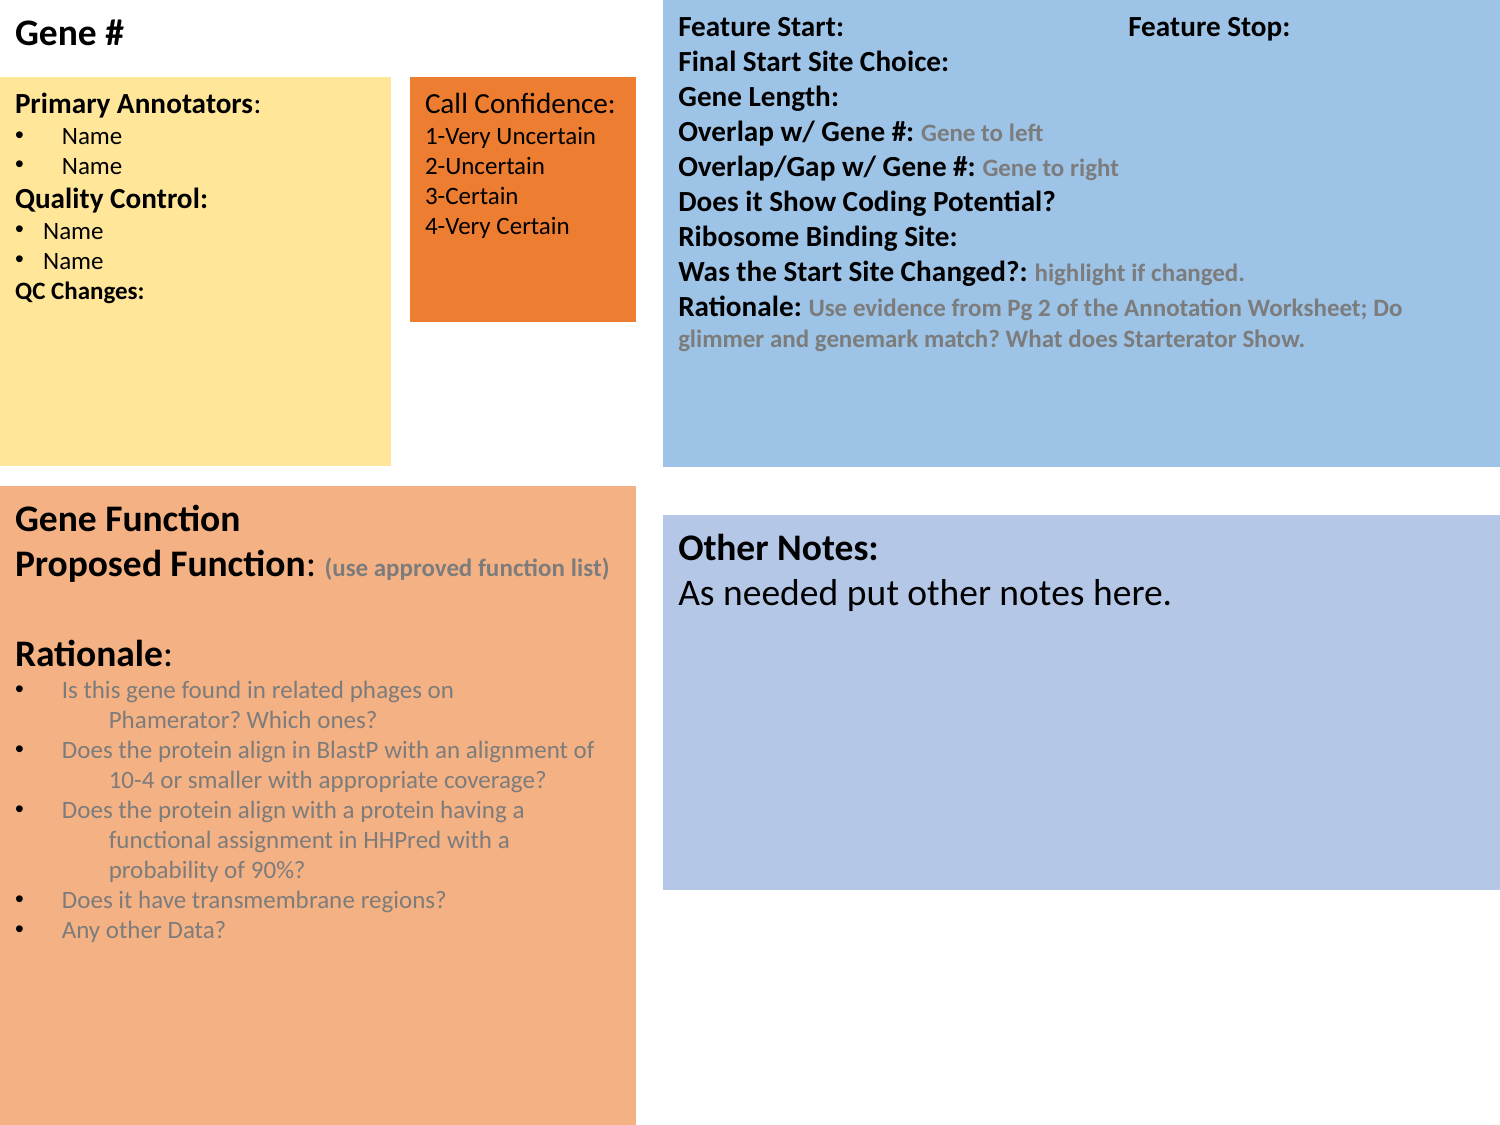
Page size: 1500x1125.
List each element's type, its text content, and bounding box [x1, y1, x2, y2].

text_box Feature Start: Feature Stop: Final Start Site Choice: Gene Length: Overlap w/ Gene #: Gene to left Overlap/Gap w/ Gene #: Gene to right Does it Show Coding Potential? Ribosome Binding Site: Was the Start Site Changed?: highlight if changed. Rationale: Use evidence from Pg 2 of the Annotation Worksheet; Do glimmer and genemark match? What does Starterator Show. [663, 0, 1500, 467]
text_box Call Confidence: 1-Very Uncertain 2-Uncertain 3-Certain 4-Very Certain [410, 77, 636, 322]
text_box Gene # [0, 0, 140, 61]
text_box Gene Function Proposed Function: (use approved function list) Rationale: Is this gene found in related phages on Phamerator? Which ones? Does the protein align in BlastP with an alignment of 10-4 or smaller with appropriate coverage? Does the protein align with a protein having a functional assignment in HHPred with a probability of 90%? Does it have transmembrane regions? Any other Data? [0, 486, 636, 1125]
text_box Other Notes: As needed put other notes here. [663, 515, 1500, 890]
text_box Primary Annotators: Name Name Quality Control: Name Name QC Changes: [0, 77, 391, 466]
